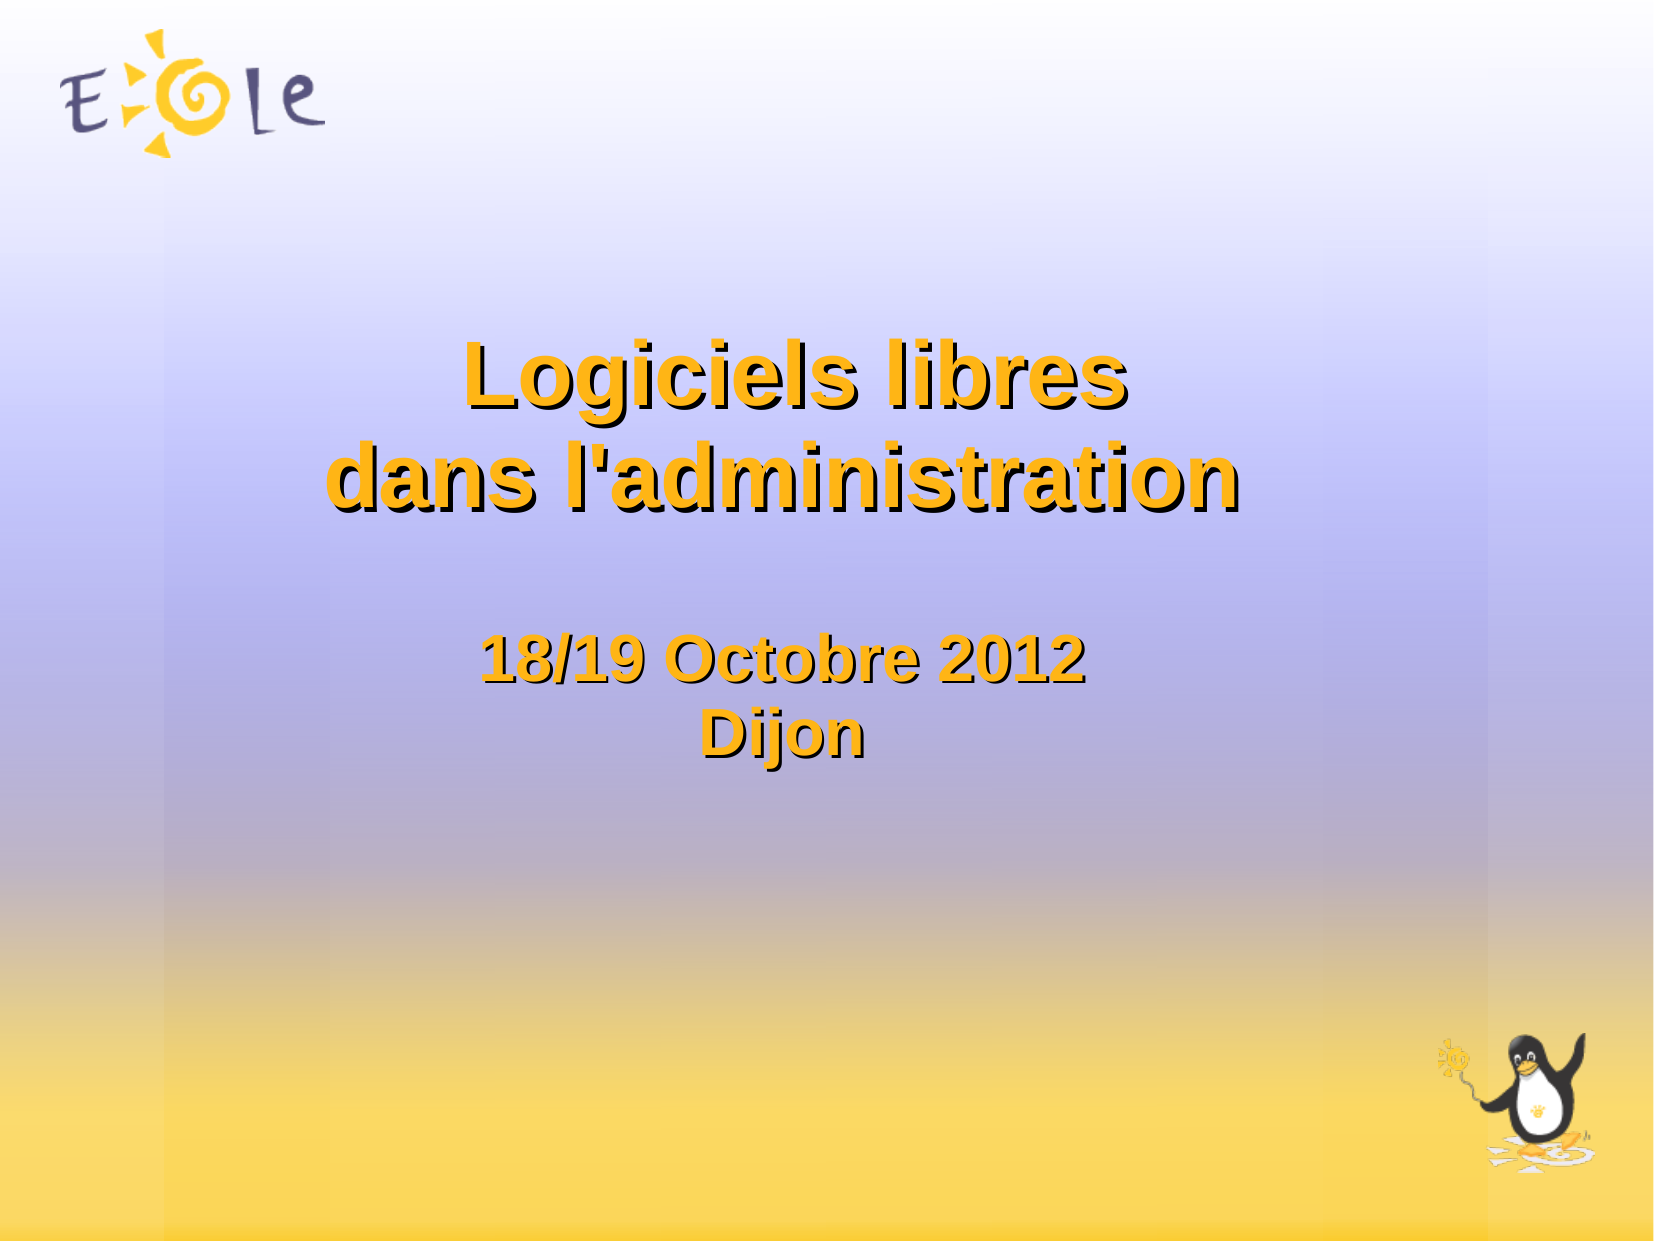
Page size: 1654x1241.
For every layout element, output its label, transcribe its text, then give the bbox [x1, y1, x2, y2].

title Logiciels libres dans l'administration 18/19 Octobre 2012 Dijon [38, 272, 1527, 820]
picture [0, 0, 1654, 1241]
